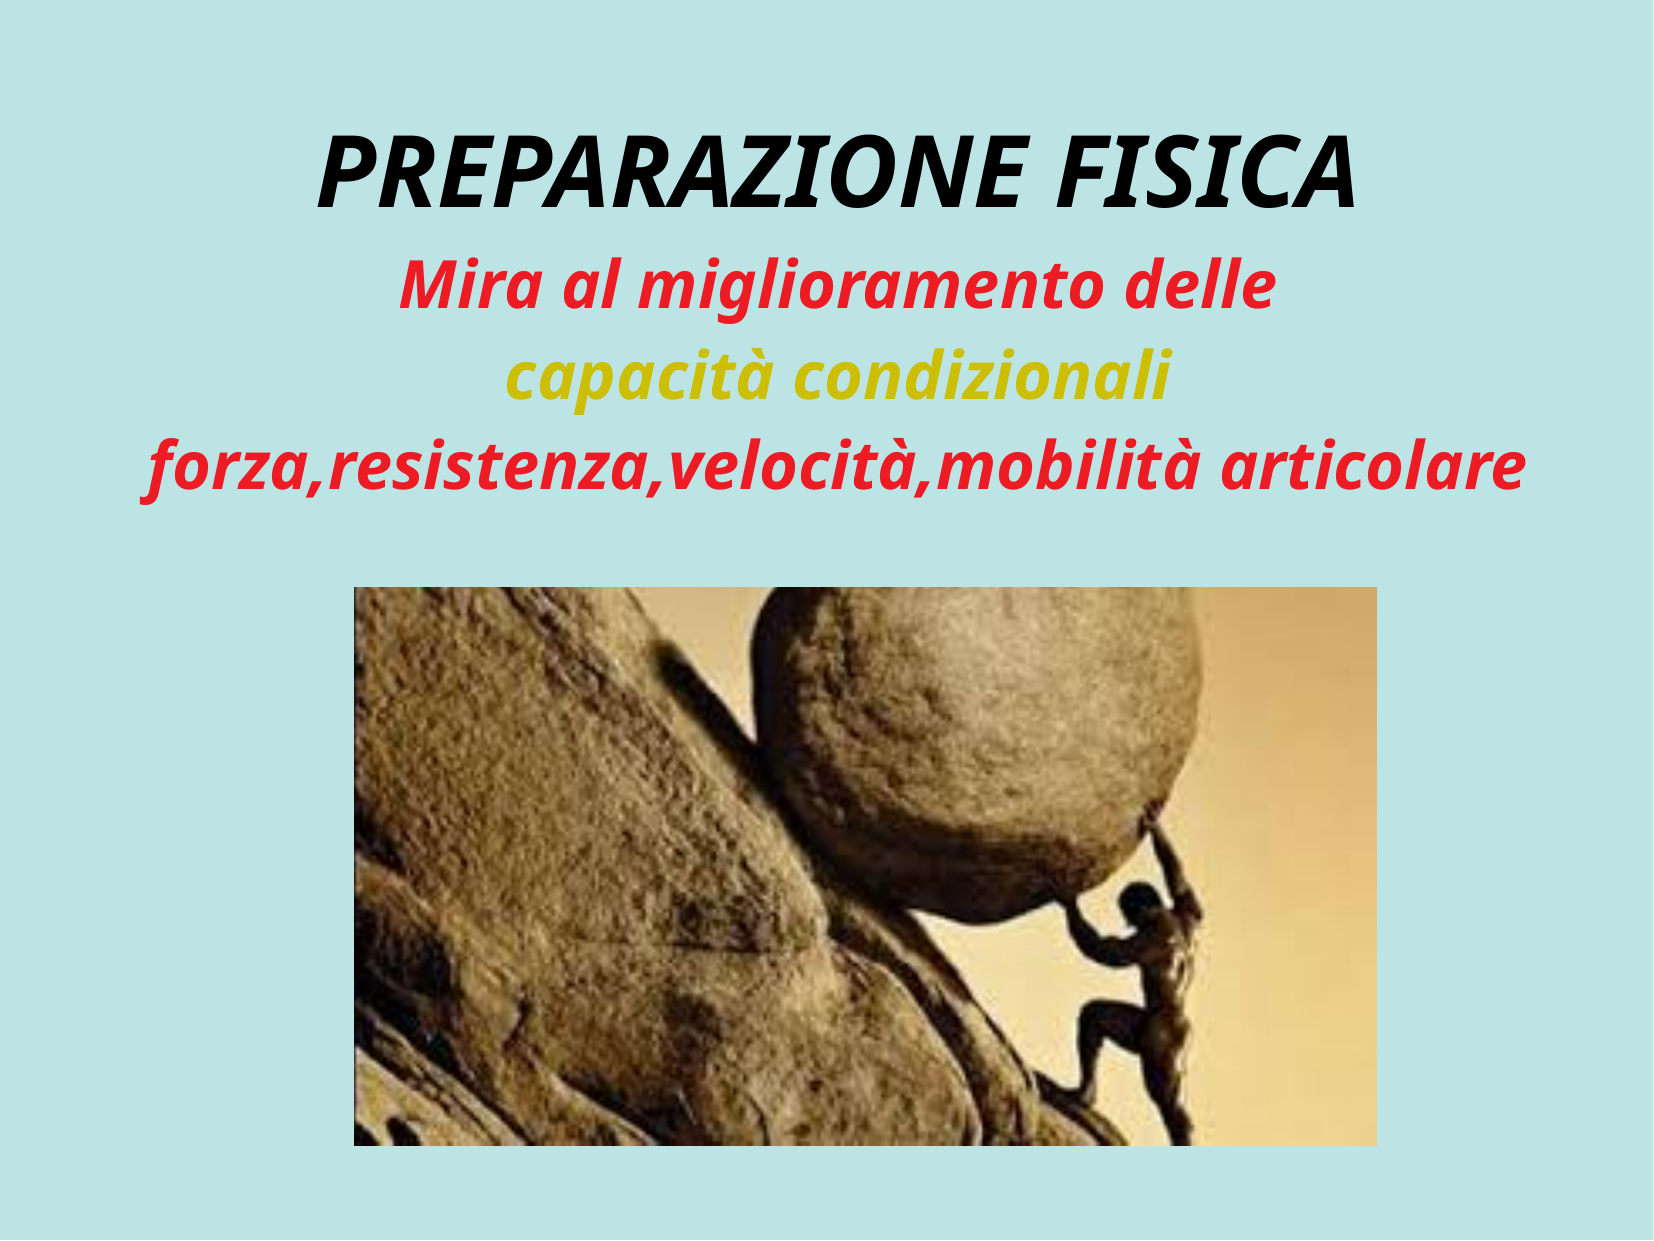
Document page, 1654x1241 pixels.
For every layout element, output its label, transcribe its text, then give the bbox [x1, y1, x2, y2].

text_box PREPARAZIONE FISICA Mira al miglioramento delle capacità condizionali forza,resistenza,velocità,mobilità articolare [82, 93, 1595, 709]
picture [354, 587, 1377, 1146]
